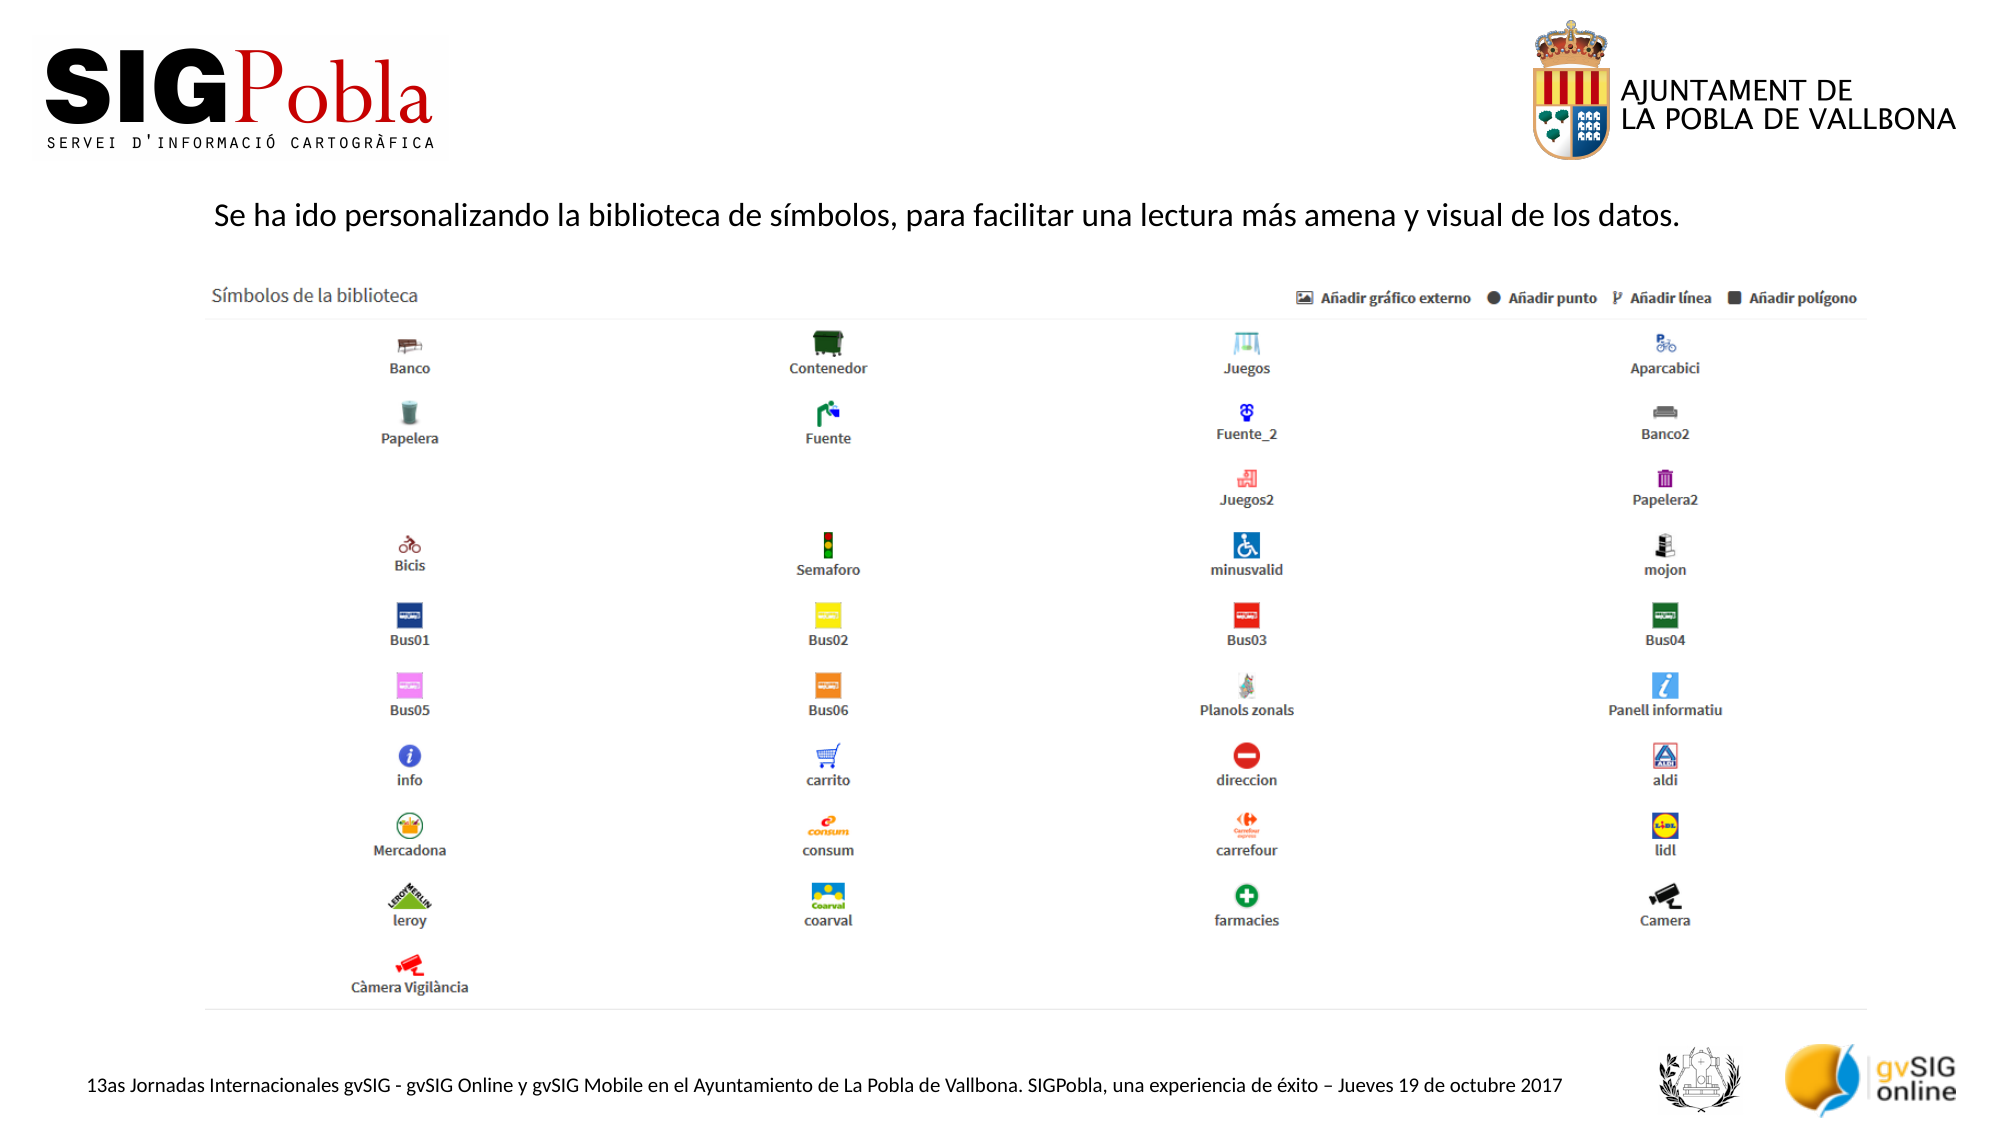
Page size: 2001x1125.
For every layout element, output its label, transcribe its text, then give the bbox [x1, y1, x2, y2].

picture [205, 278, 1867, 1011]
picture [1785, 1044, 1956, 1118]
picture [32, 35, 449, 161]
picture [1656, 1044, 1745, 1117]
picture [1533, 20, 1956, 161]
text_box 13as Jornadas Internacionales gvSIG - gvSIG Online y gvSIG Mobile en el Ayuntamiento de La Pobla de Vallbona. SIGPobla, una experiencia de éxito – Jueves 19 de octubre 2017 [71, 1063, 1593, 1105]
text_box Se ha ido personalizando la biblioteca de símbolos, para facilitar una lectura más amena y visual de los datos. [199, 185, 1956, 242]
